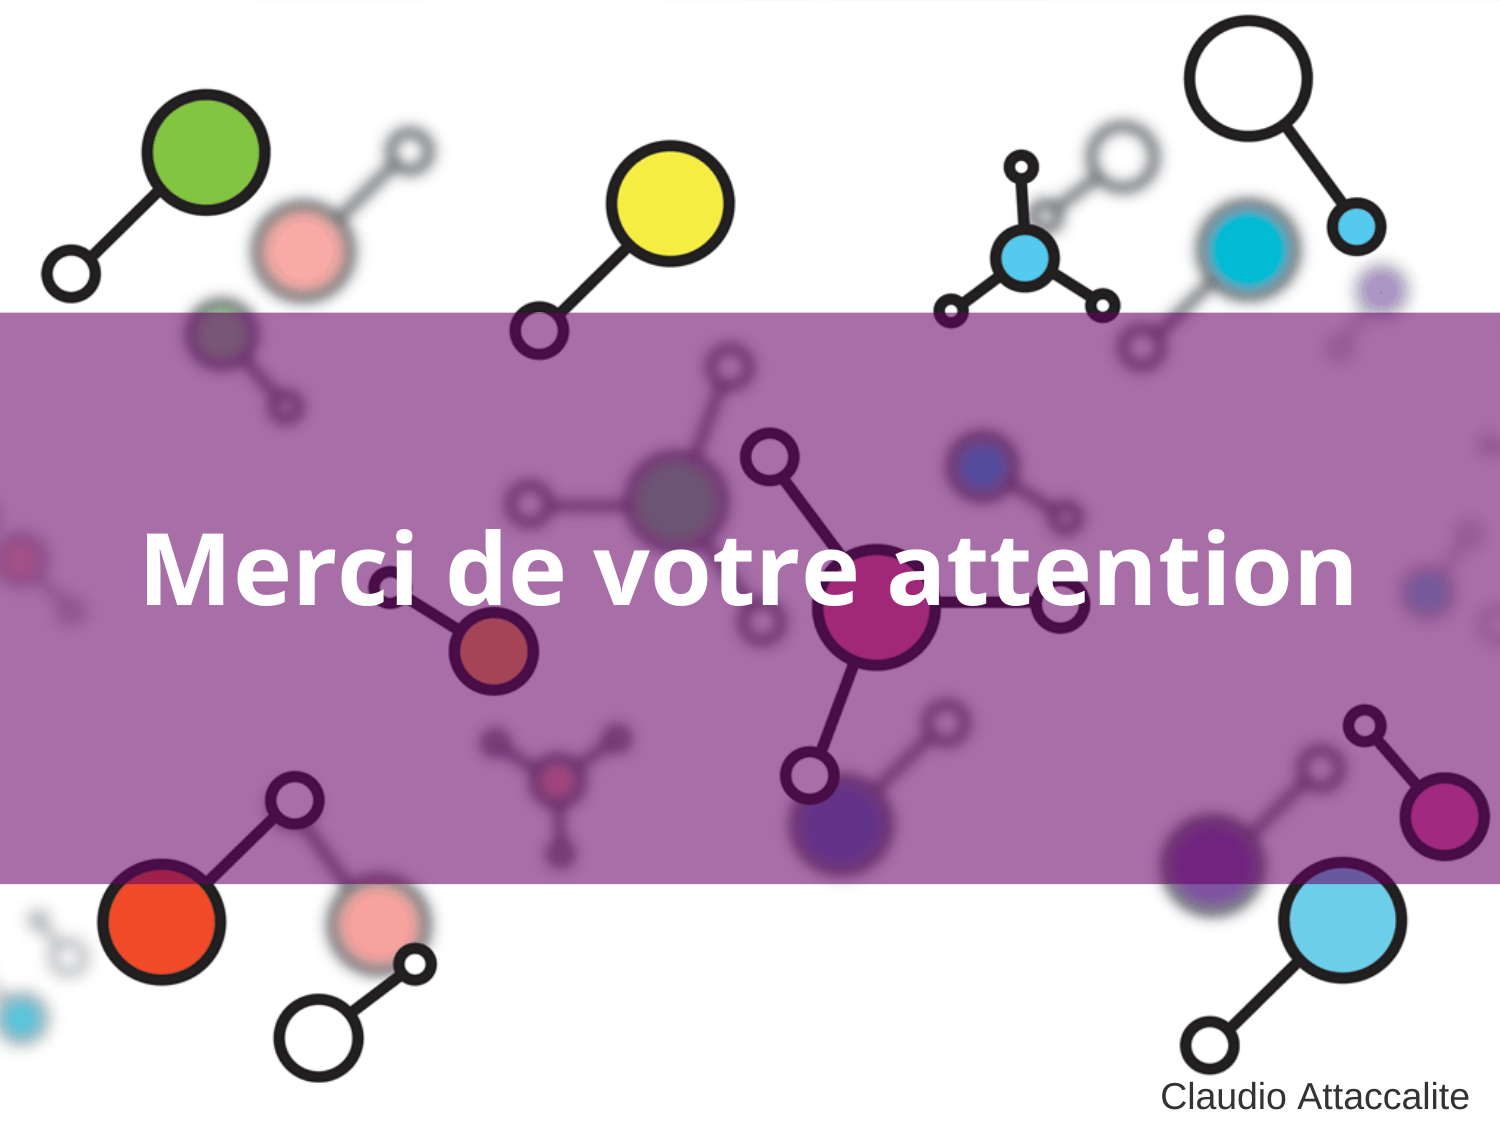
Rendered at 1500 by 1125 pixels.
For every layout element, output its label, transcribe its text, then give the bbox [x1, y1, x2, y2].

text_box Claudio Attaccalite [1145, 1065, 1498, 1125]
picture [0, 0, 1500, 312]
text_box Merci de votre attention [0, 320, 1500, 633]
text_box [0, 633, 1500, 885]
text_box [0, 312, 1500, 320]
picture [0, 885, 1500, 1103]
